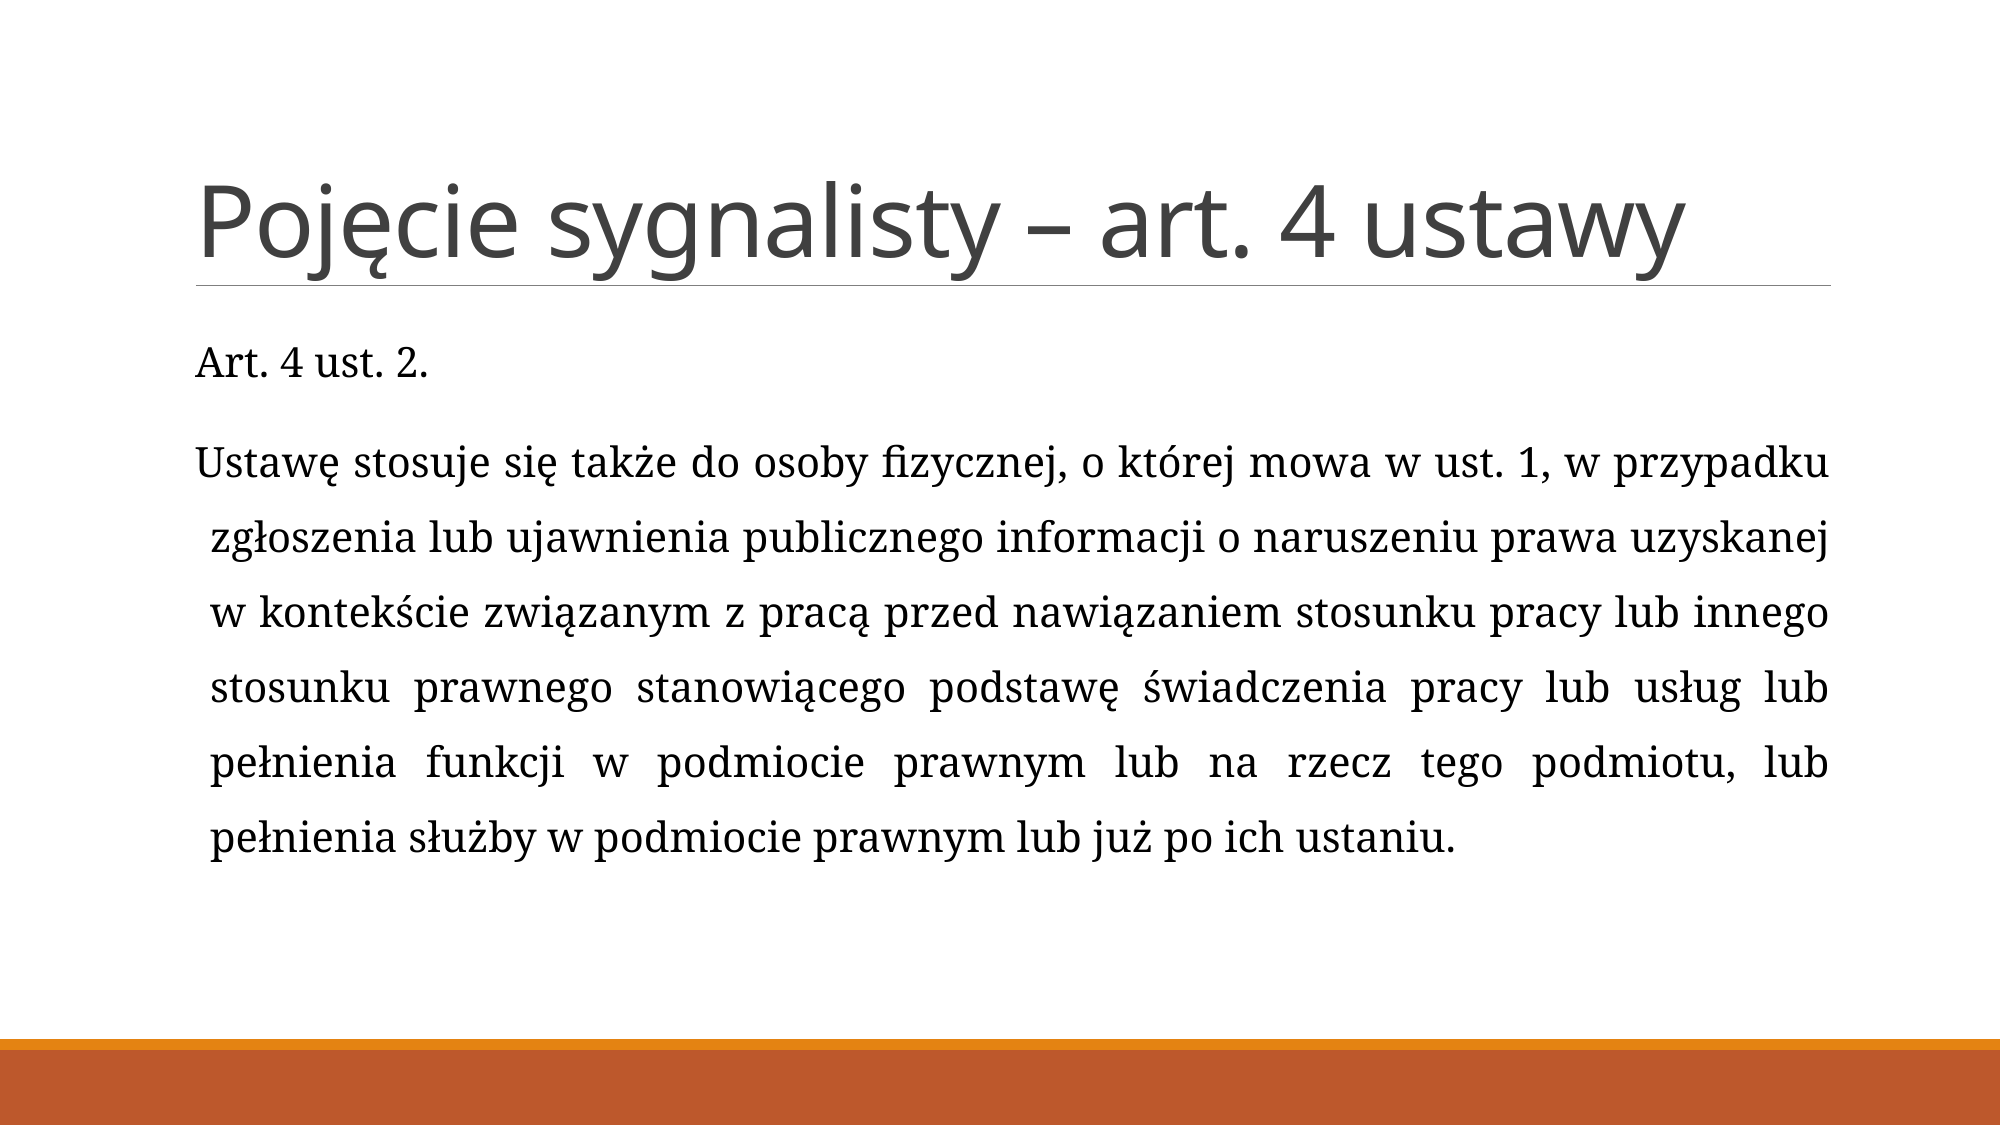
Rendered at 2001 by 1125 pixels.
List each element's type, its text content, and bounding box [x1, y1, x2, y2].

list Art. 4 ust. 2. Ustawę stosuje się także do osoby fizycznej, o której mowa w ust. 1, w przypadku zgłoszenia lub ujawnienia publicznego informacji o naruszeniu prawa uzyskanej w kontekście związanym z pracą przed nawiązaniem stosunku pracy lub innego stosunku prawnego stanowiącego podstawę świadczenia pracy lub usług lub pełnienia funkcji w podmiocie prawnym lub na rzecz tego podmiotu, lub pełnienia służby w podmiocie prawnym lub już po ich ustaniu. [180, 302, 1831, 963]
title Pojęcie sygnalisty – art. 4 ustawy [180, 47, 1831, 286]
